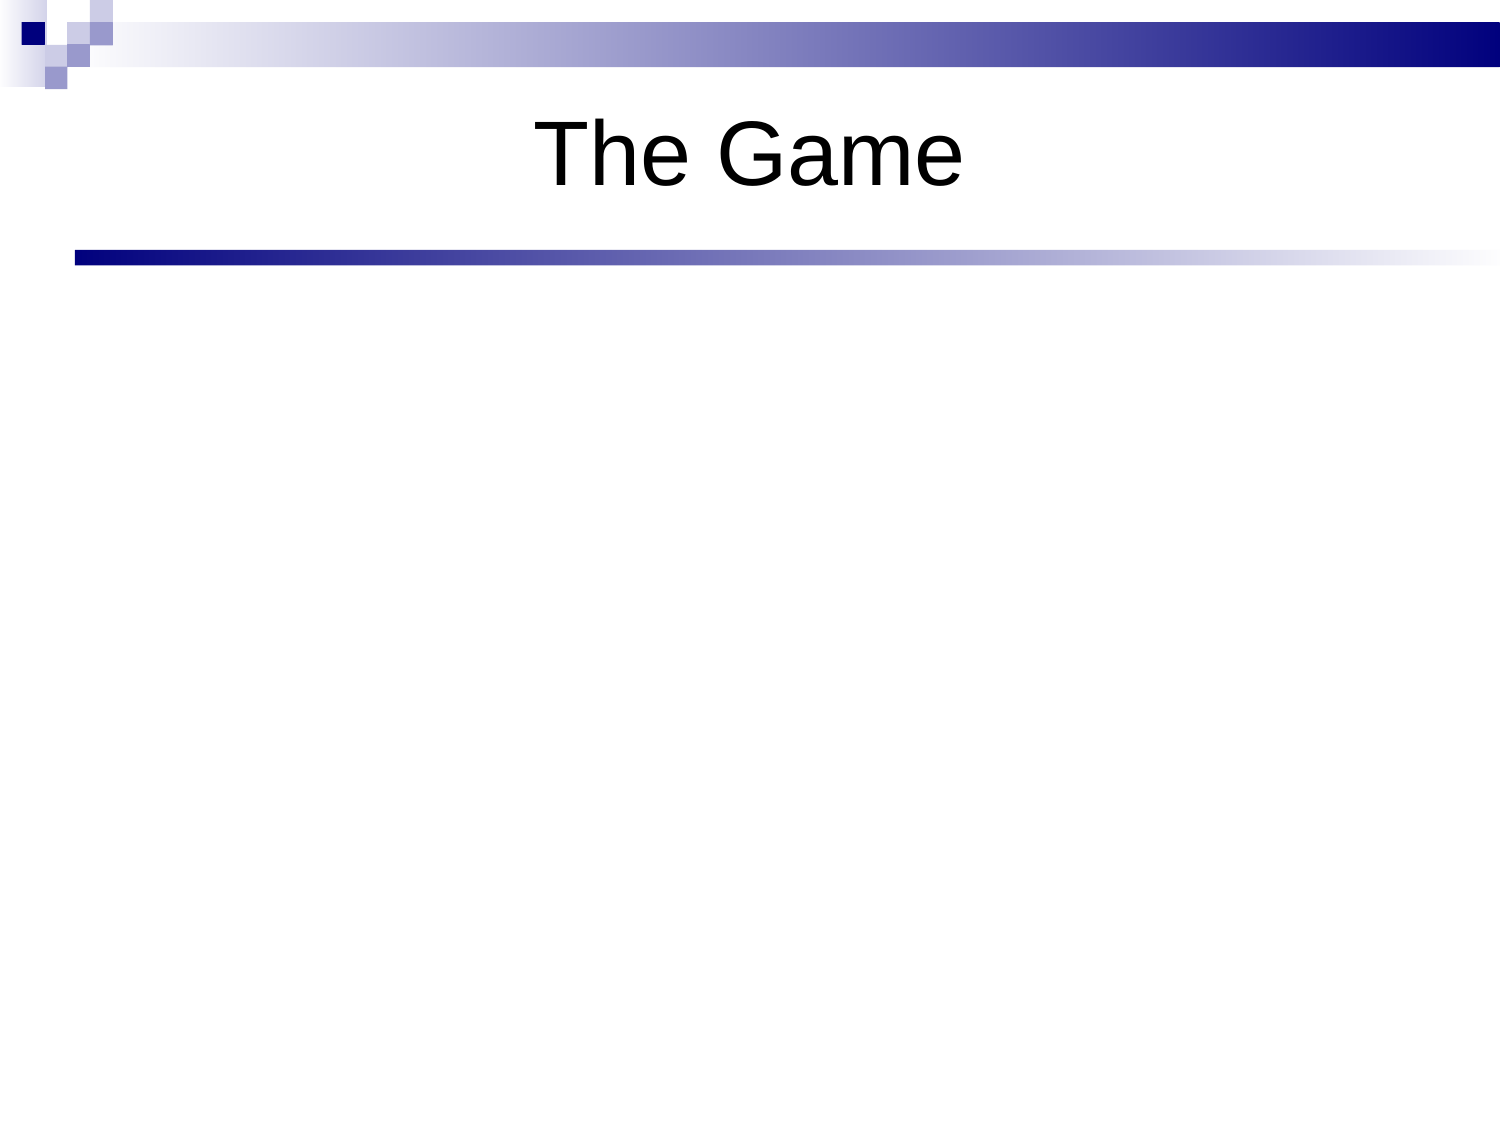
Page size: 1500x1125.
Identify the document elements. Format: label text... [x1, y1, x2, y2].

title The Game [75, 75, 1426, 238]
